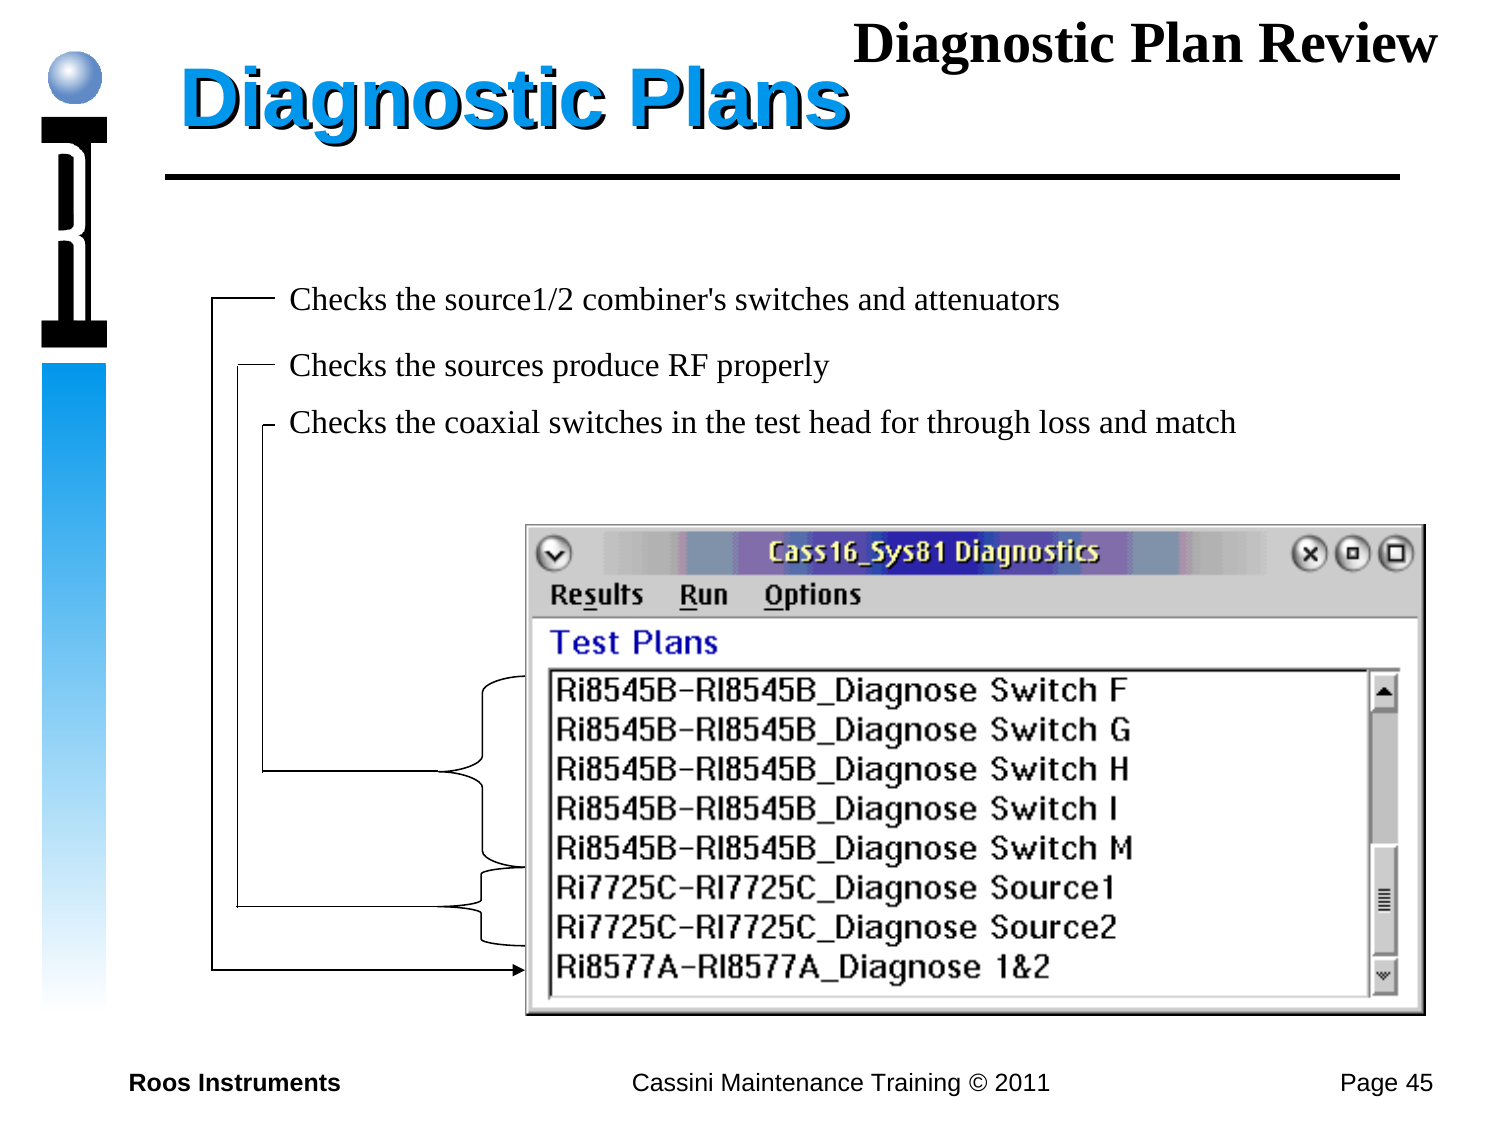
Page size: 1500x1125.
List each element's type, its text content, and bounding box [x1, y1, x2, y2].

text_box Diagnostic Plan Review [837, 0, 1455, 86]
text_box Checks the source1/2 combiner's switches and attenuators [274, 271, 1413, 327]
title Diagnostic Plans [165, 43, 1441, 152]
picture [525, 524, 1426, 1016]
text_box Checks the coaxial switches in the test head for through loss and match [274, 394, 1450, 450]
text_box Checks the sources produce RF properly [274, 337, 1412, 393]
